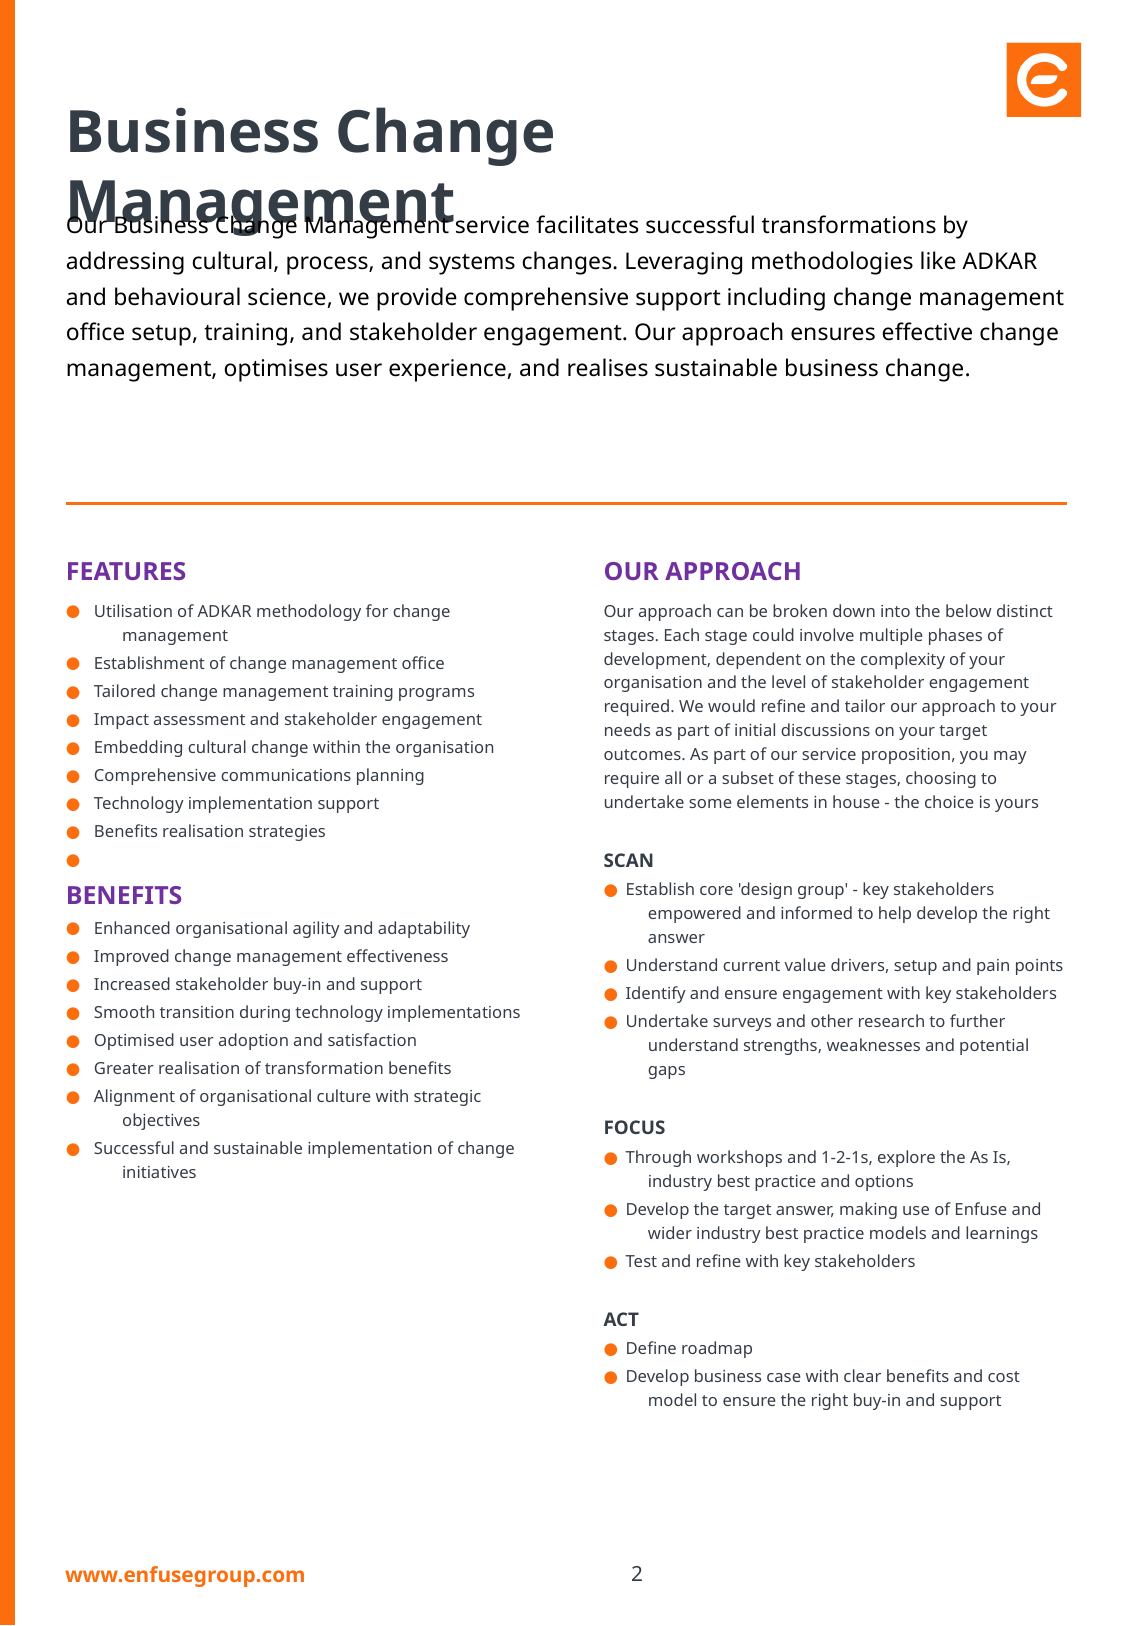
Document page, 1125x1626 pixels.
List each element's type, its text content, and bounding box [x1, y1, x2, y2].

text_box FEATURES [65, 542, 530, 594]
text_box Business Change Management [65, 86, 939, 189]
text_box Our approach can be broken down into the below distinct stages. Each stage could involve multiple phases of development, dependent on the complexity of your organisation and the level of stakeholder engagement required. We would refine and tailor our approach to your needs as part of initial discussions on your target outcomes. As part of our service proposition, you may require all or a subset of these stages, choosing to undertake some elements in house - the choice is yours SCAN Establish core 'design group' - key stakeholders empowered and informed to help develop the right answer Understand current value drivers, setup and pain points Identify and ensure engagement with key stakeholders Undertake surveys and other research to further understand strengths, weaknesses and potential gaps FOCUS Through workshops and 1-2-1s, explore the As Is, industry best practice and options Develop the target answer, making use of Enfuse and wider industry best practice models and learnings Test and refine with key stakeholders ACT Define roadmap Develop business case with clear benefits and cost model to ensure the right buy-in and support [603, 594, 1068, 1485]
text_box Utilisation of ADKAR methodology for change management Establishment of change management office Tailored change management training programs Impact assessment and stakeholder engagement Embedding cultural change within the organisation Comprehensive communications planning Technology implementation support Benefits realisation strategies BENEFITS Enhanced organisational agility and adaptability Improved change management effectiveness Increased stakeholder buy-in and support Smooth transition during technology implementations Optimised user adoption and satisfaction Greater realisation of transformation benefits Alignment of organisational culture with strategic objectives Successful and sustainable implementation of change initiatives [65, 594, 530, 1485]
text_box Our Business Change Management service facilitates successful transformations by addressing cultural, process, and systems changes. Leveraging methodologies like ADKAR and behavioural science, we provide comprehensive support including change management office setup, training, and stakeholder engagement. Our approach ensures effective change management, optimises user experience, and realises sustainable business change. [65, 194, 1068, 297]
text_box OUR APPROACH [603, 542, 1068, 594]
